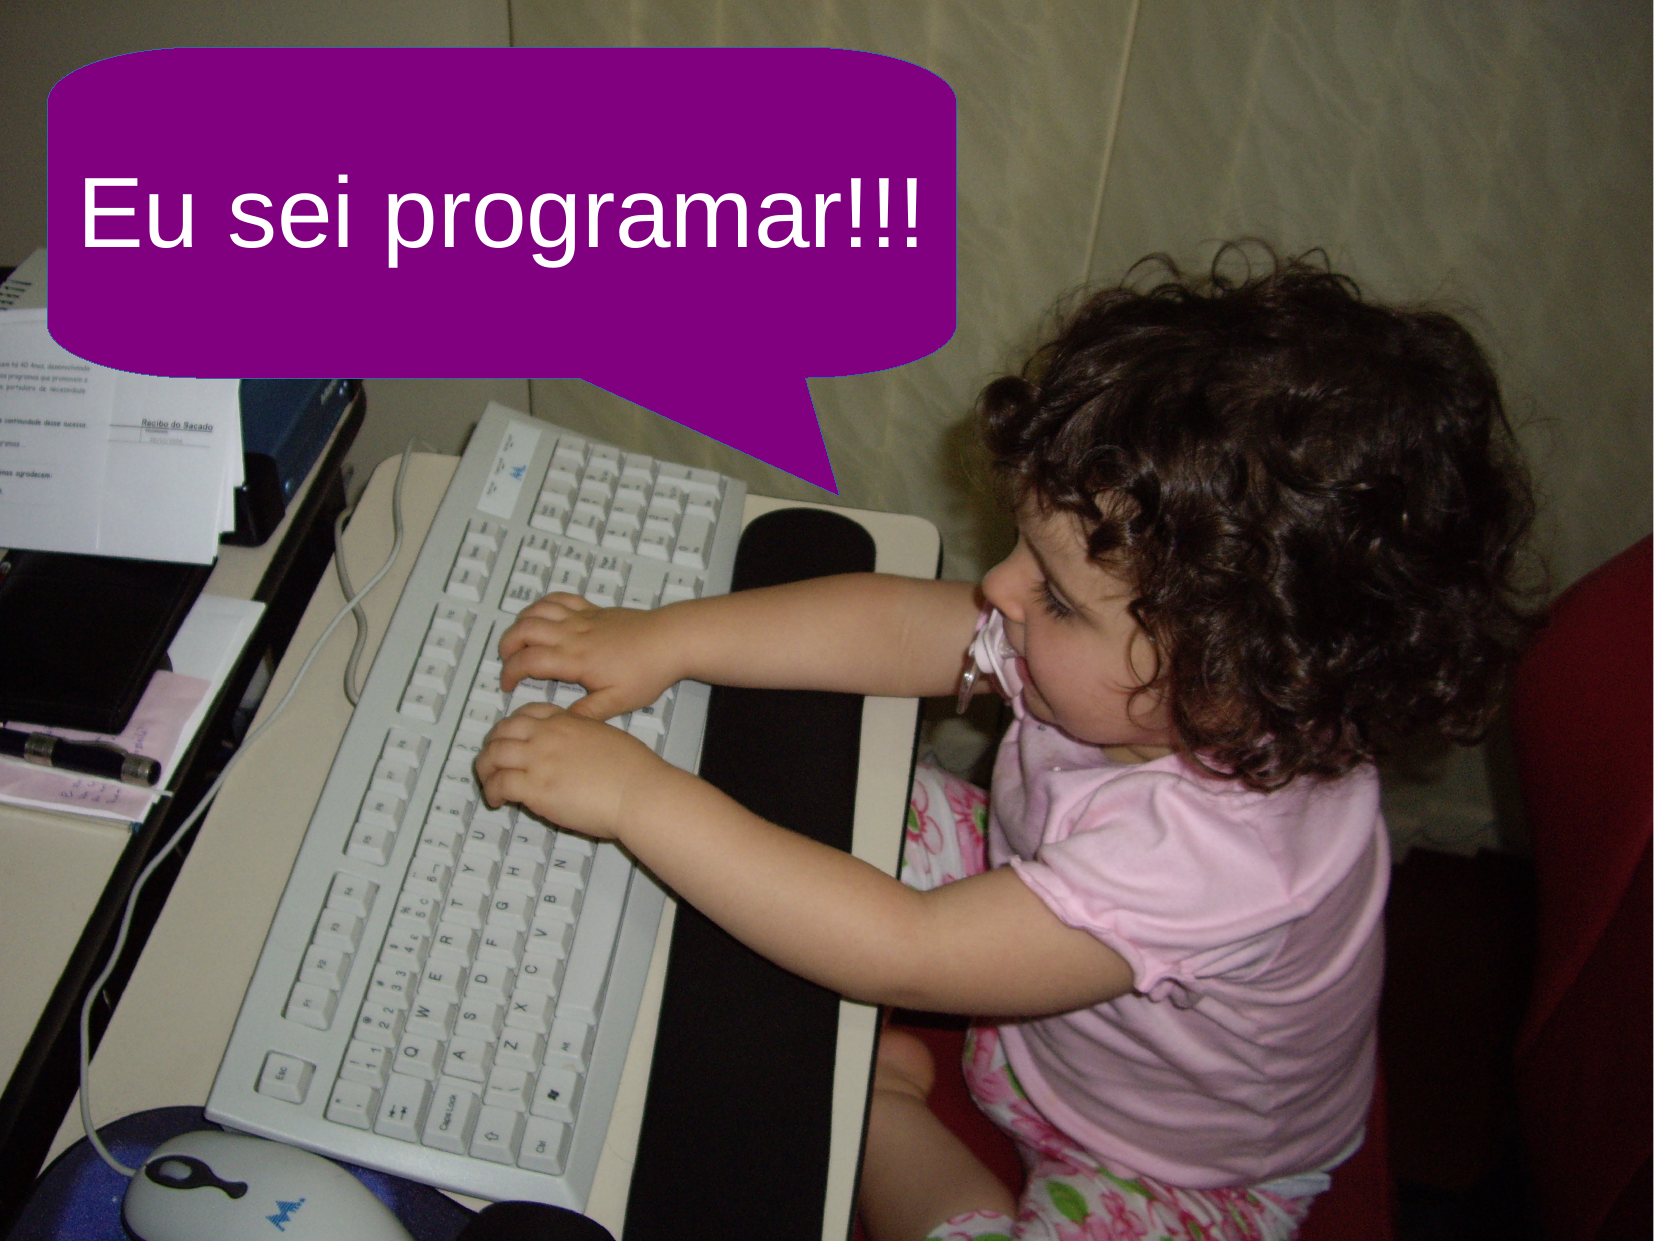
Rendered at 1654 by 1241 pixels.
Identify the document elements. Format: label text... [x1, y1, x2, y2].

picture [0, 0, 1654, 1241]
text_box Eu sei programar!!! [47, 47, 957, 497]
